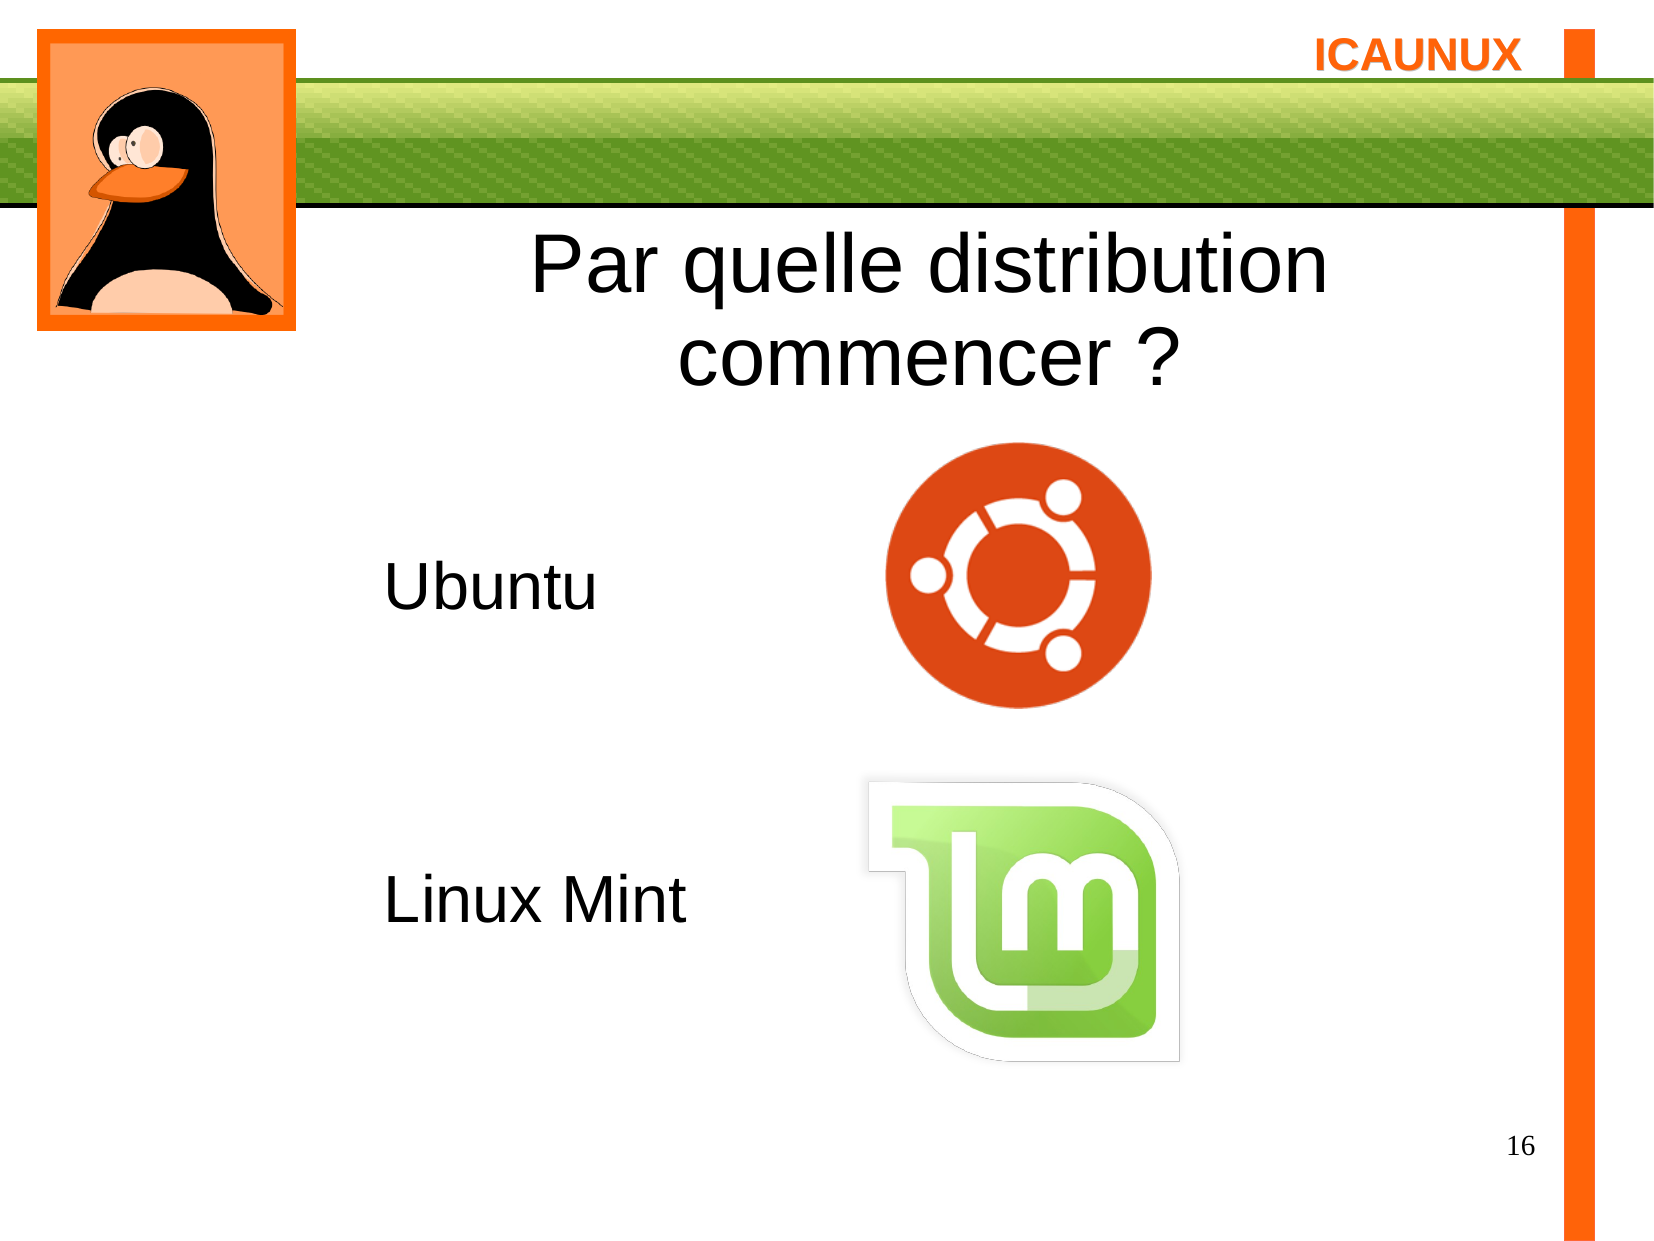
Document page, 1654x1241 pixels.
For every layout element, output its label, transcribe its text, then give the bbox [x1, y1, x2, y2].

picture [885, 442, 1152, 709]
list Ubuntu Linux Mint [383, 549, 1536, 1022]
picture [0, 29, 1654, 331]
title Par quelle distribution commencer ? [324, 216, 1536, 403]
picture [856, 767, 1194, 1075]
